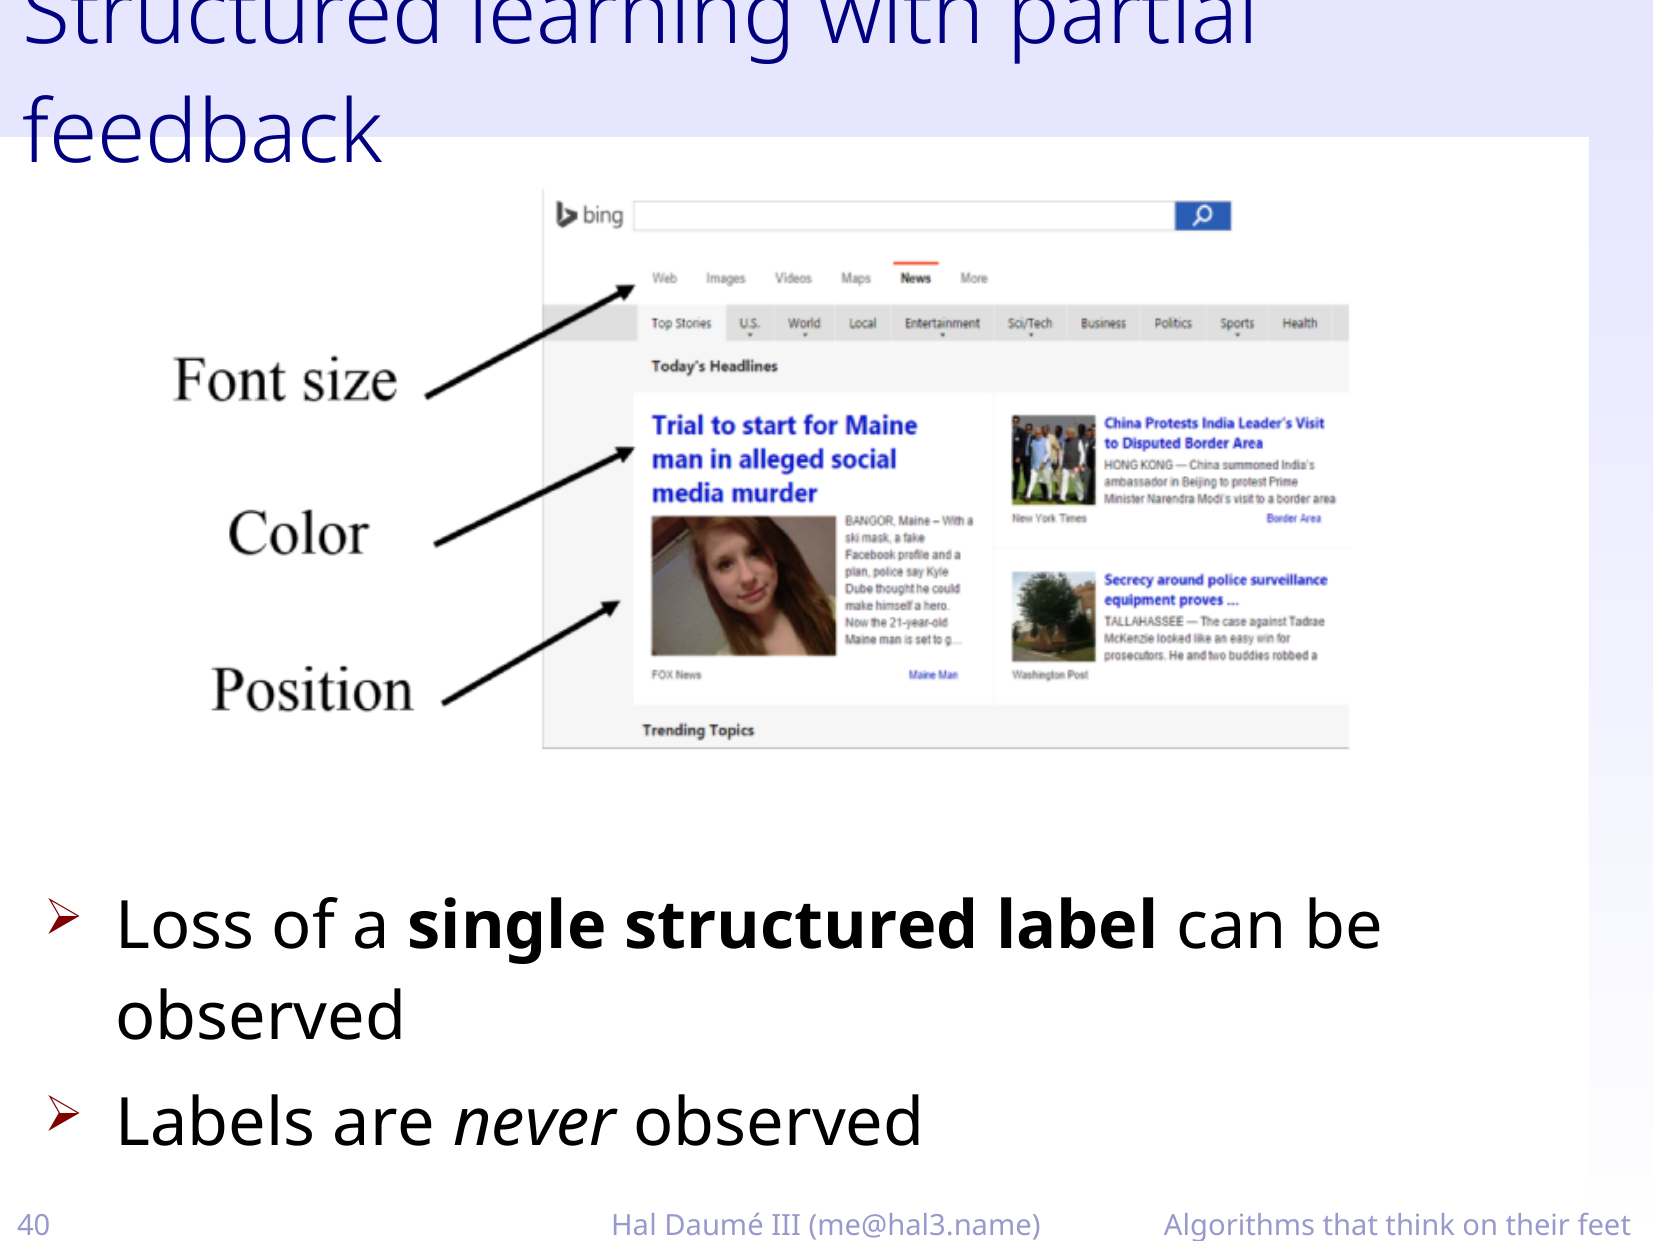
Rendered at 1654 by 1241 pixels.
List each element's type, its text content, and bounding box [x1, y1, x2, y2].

picture [156, 166, 1396, 782]
list Loss of a single structured label can be observed Labels are never observed [32, 877, 1575, 1047]
title Structured learning with partial feedback [22, 8, 1639, 131]
